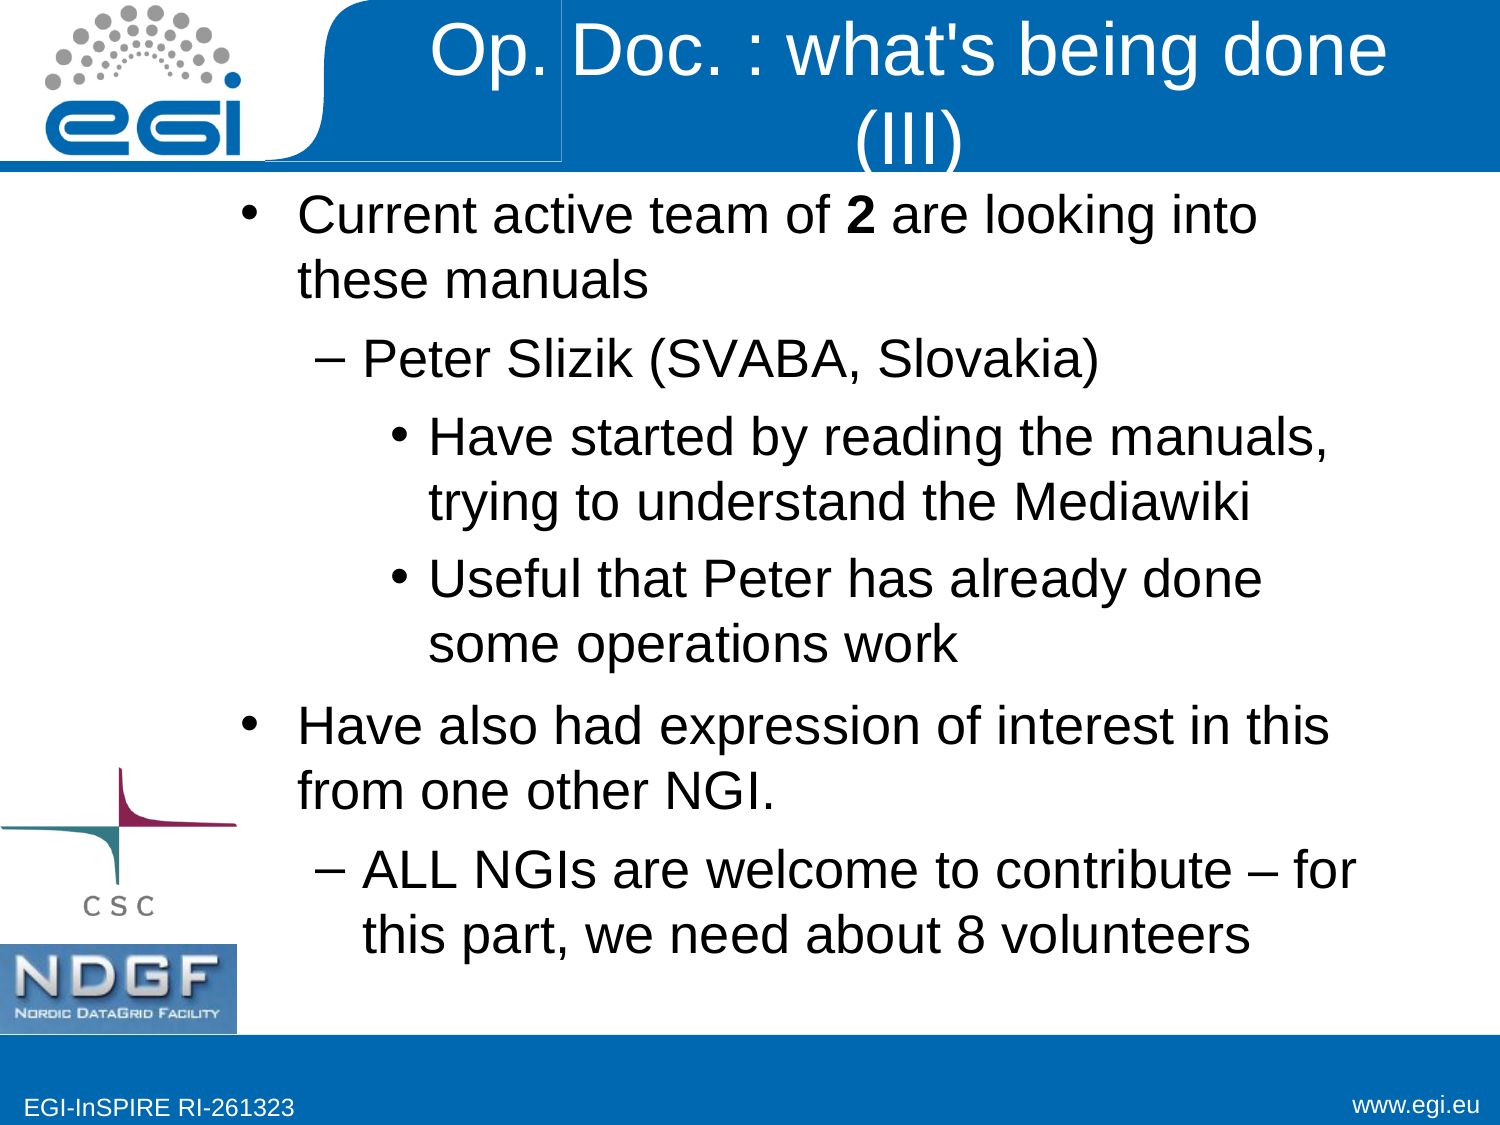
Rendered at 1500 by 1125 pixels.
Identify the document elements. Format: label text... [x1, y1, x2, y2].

picture [0, 0, 265, 161]
list Current active team of 2 are looking into these manuals Peter Slizik (SVABA, Slovakia) Have started by reading the manuals, trying to understand the Mediawiki Useful that Peter has already done some operations work Have also had expression of interest in this from one other NGI. ALL NGIs are welcome to contribute – for this part, we need about 8 volunteers [226, 171, 1415, 973]
picture [0, 944, 237, 1034]
title Op. Doc. : what's being done (III) [348, 0, 1471, 208]
picture [0, 767, 226, 916]
